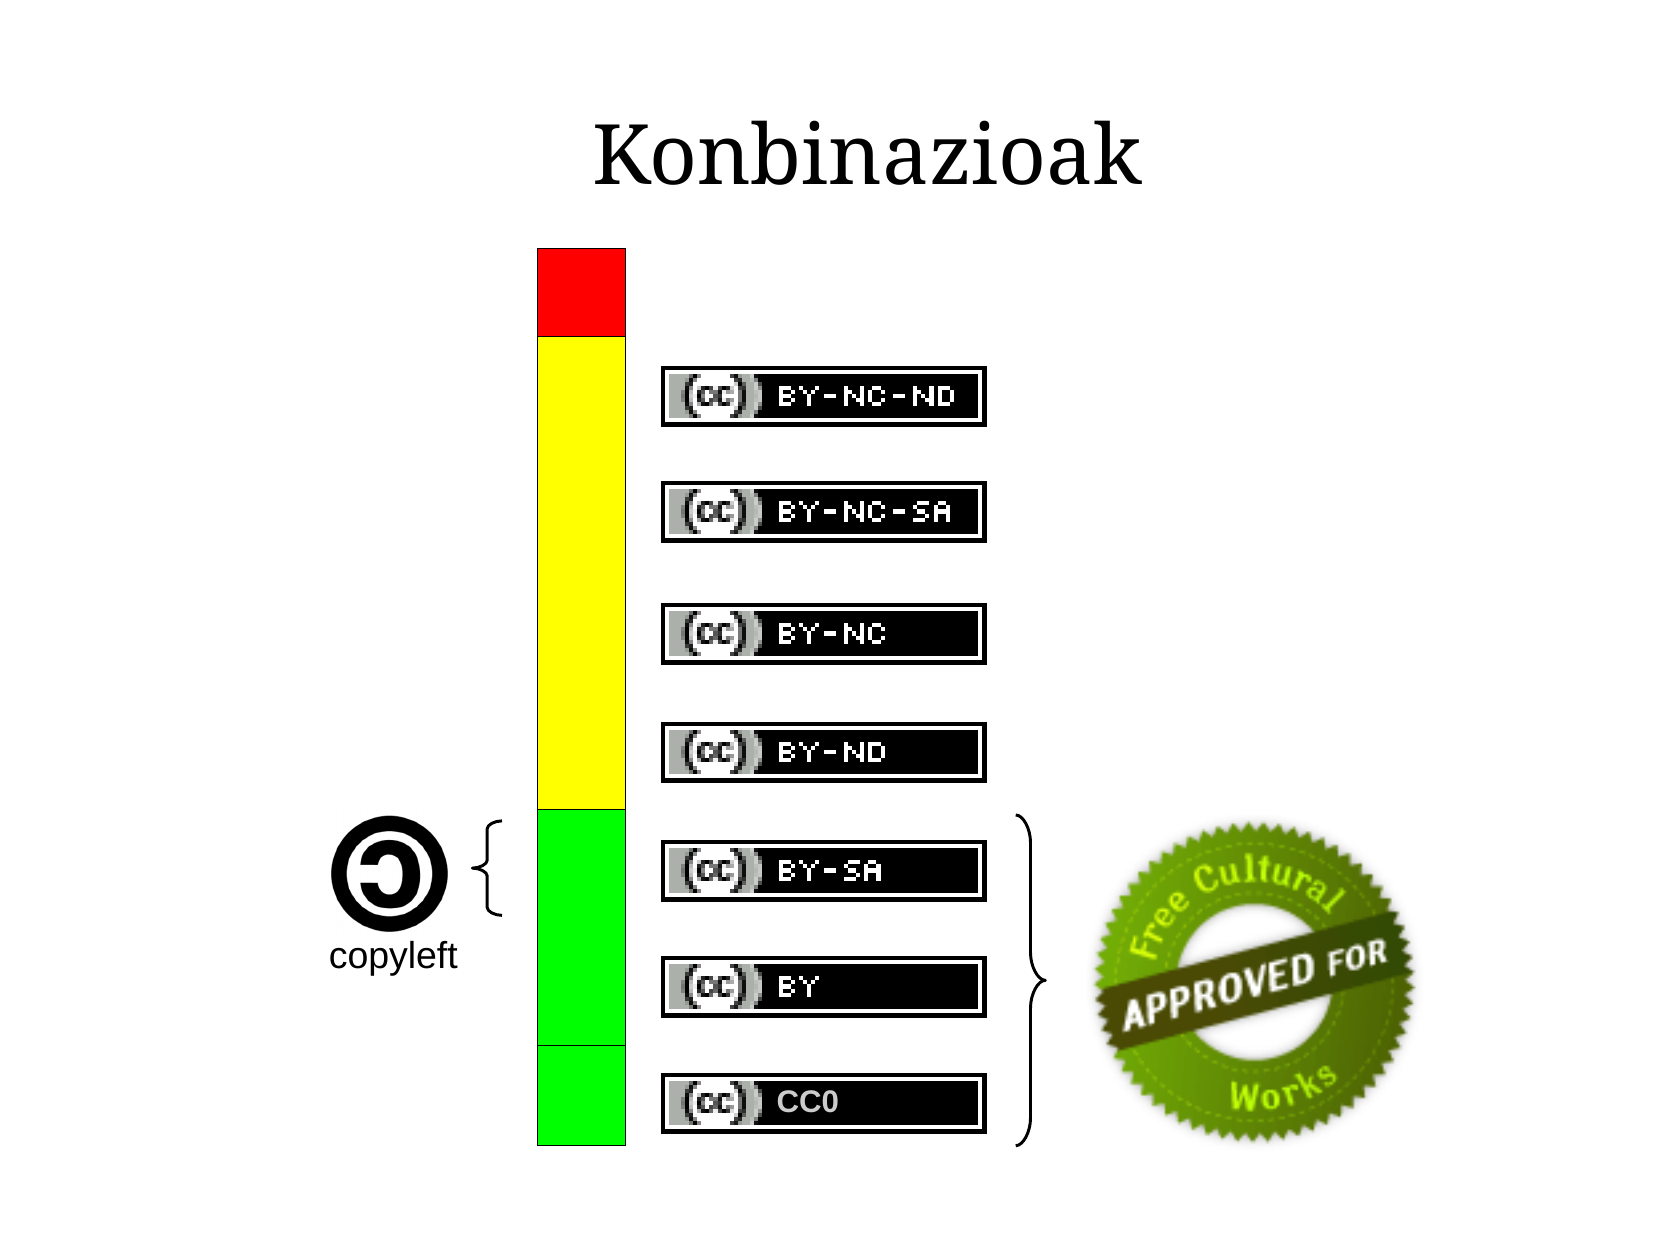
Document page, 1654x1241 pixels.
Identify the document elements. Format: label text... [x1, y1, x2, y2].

picture [661, 366, 987, 427]
picture [324, 808, 455, 927]
text_box copyleft [314, 927, 473, 998]
text_box Konbinazioak [578, 88, 1188, 203]
picture [661, 1073, 987, 1134]
picture [661, 840, 987, 902]
picture [1086, 814, 1424, 1152]
picture [661, 481, 987, 543]
text_box [537, 248, 626, 1146]
picture [661, 603, 987, 665]
picture [661, 956, 987, 1018]
picture [661, 722, 987, 783]
text_box CC0 [761, 1077, 857, 1139]
